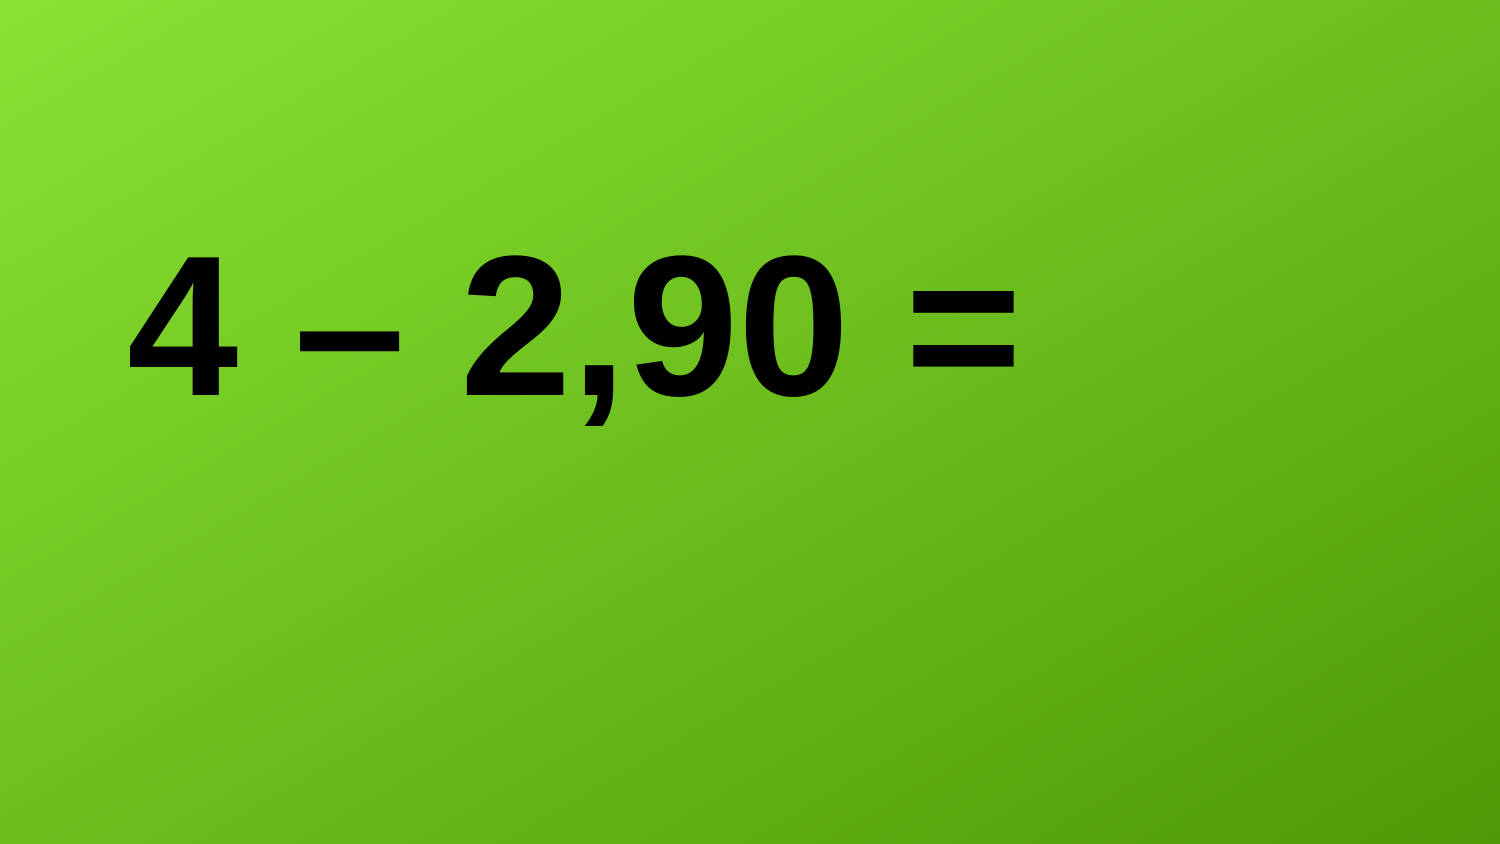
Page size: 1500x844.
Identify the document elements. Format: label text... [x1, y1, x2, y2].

title 4 – 2,90 = [112, 259, 1388, 450]
